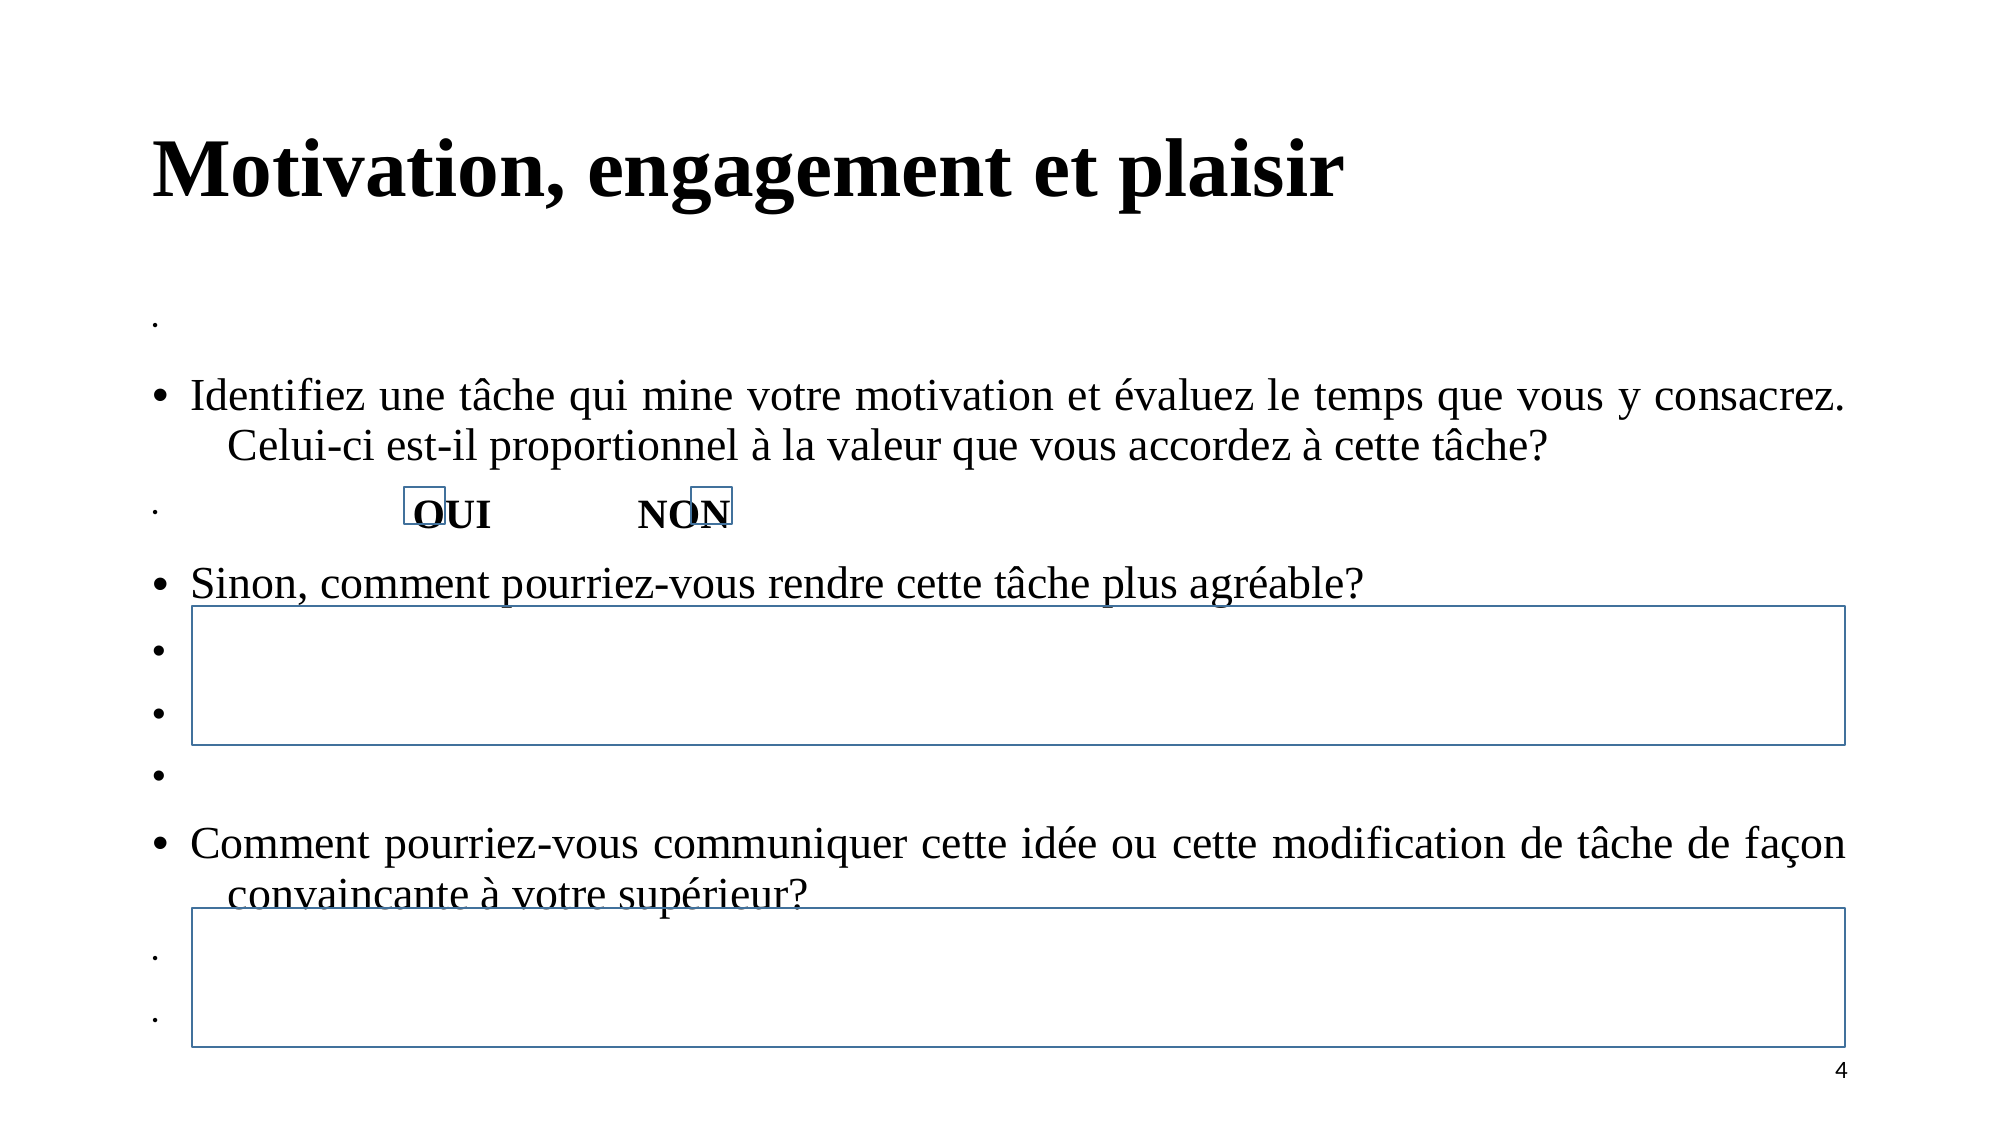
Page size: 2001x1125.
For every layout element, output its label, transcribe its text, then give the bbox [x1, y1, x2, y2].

list Identifiez une tâche qui mine votre motivation et évaluez le temps que vous y consacrez. Celui-ci est-il proportionnel à la valeur que vous accordez à cette tâche? OUI NON Sinon, comment pourriez-vous rendre cette tâche plus agréable? Comment pourriez-vous communiquer cette idée ou cette modification de tâche de façon convaincante à votre supérieur? [137, 299, 1863, 1076]
title Motivation, engagement et plaisir [137, 59, 1863, 277]
